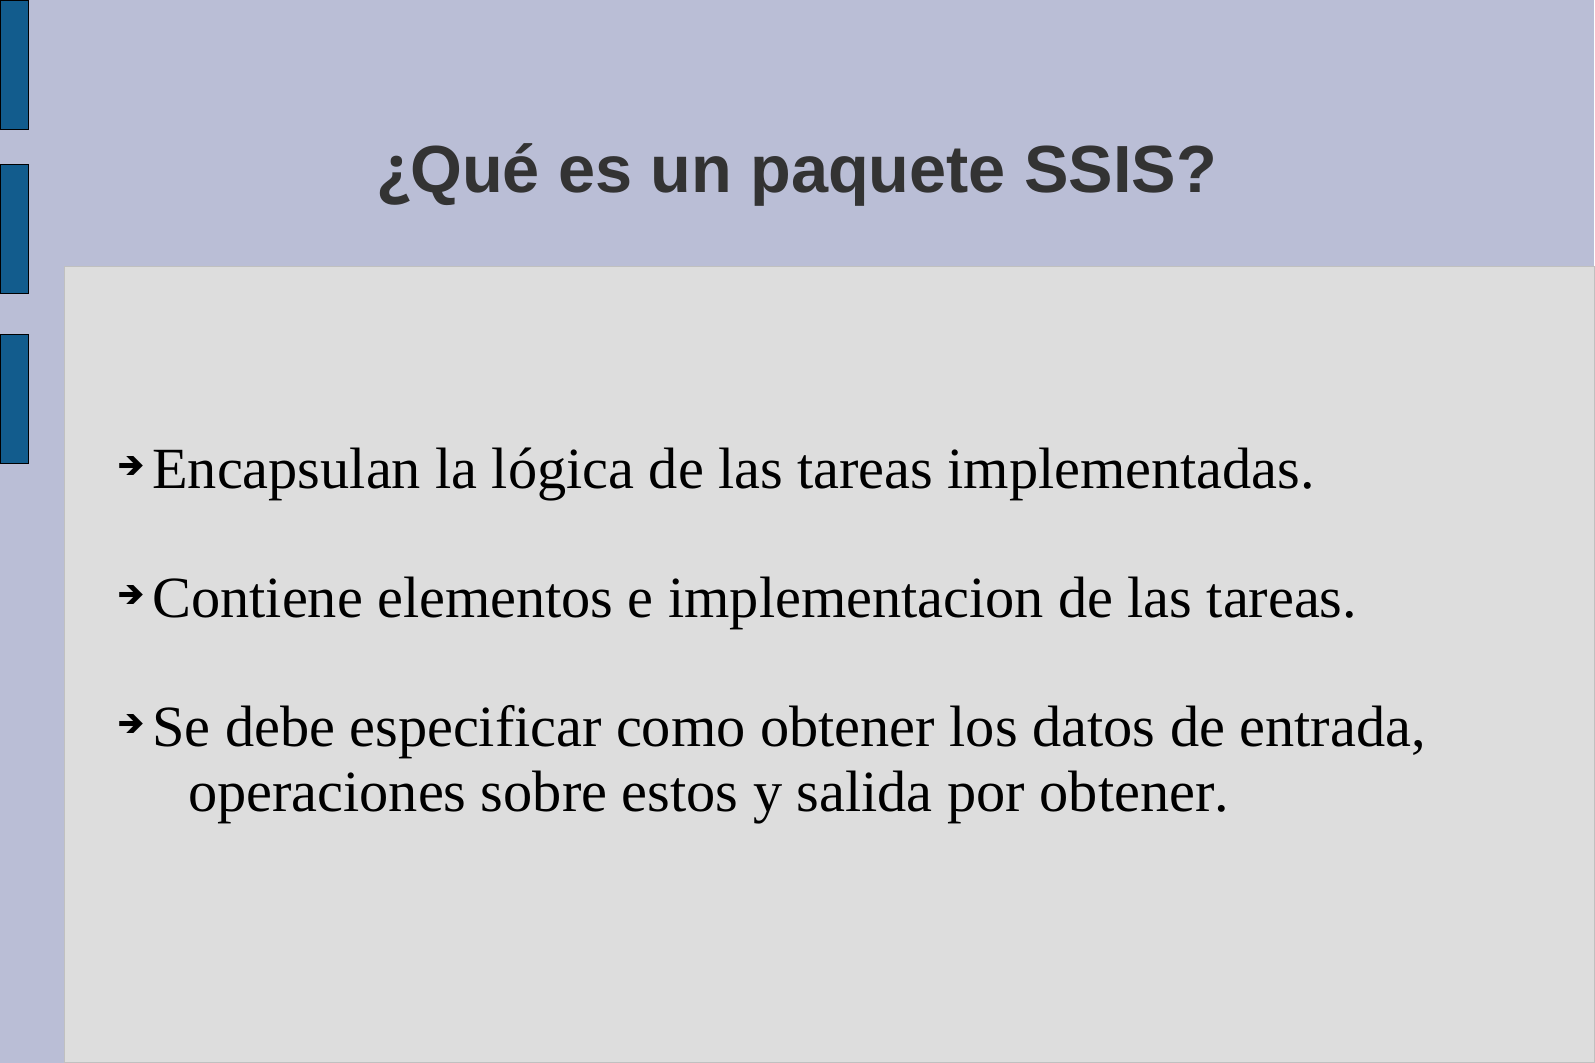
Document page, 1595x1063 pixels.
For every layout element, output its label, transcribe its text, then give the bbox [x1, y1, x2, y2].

subtitle Encapsulan la lógica de las tareas implementadas. Contiene elementos e implementacion de las tareas. Se debe especificar como obtener los datos de entrada, operaciones sobre estos y salida por obtener. [117, 295, 1479, 966]
title ¿Qué es un paquete SSIS? [117, 78, 1479, 256]
